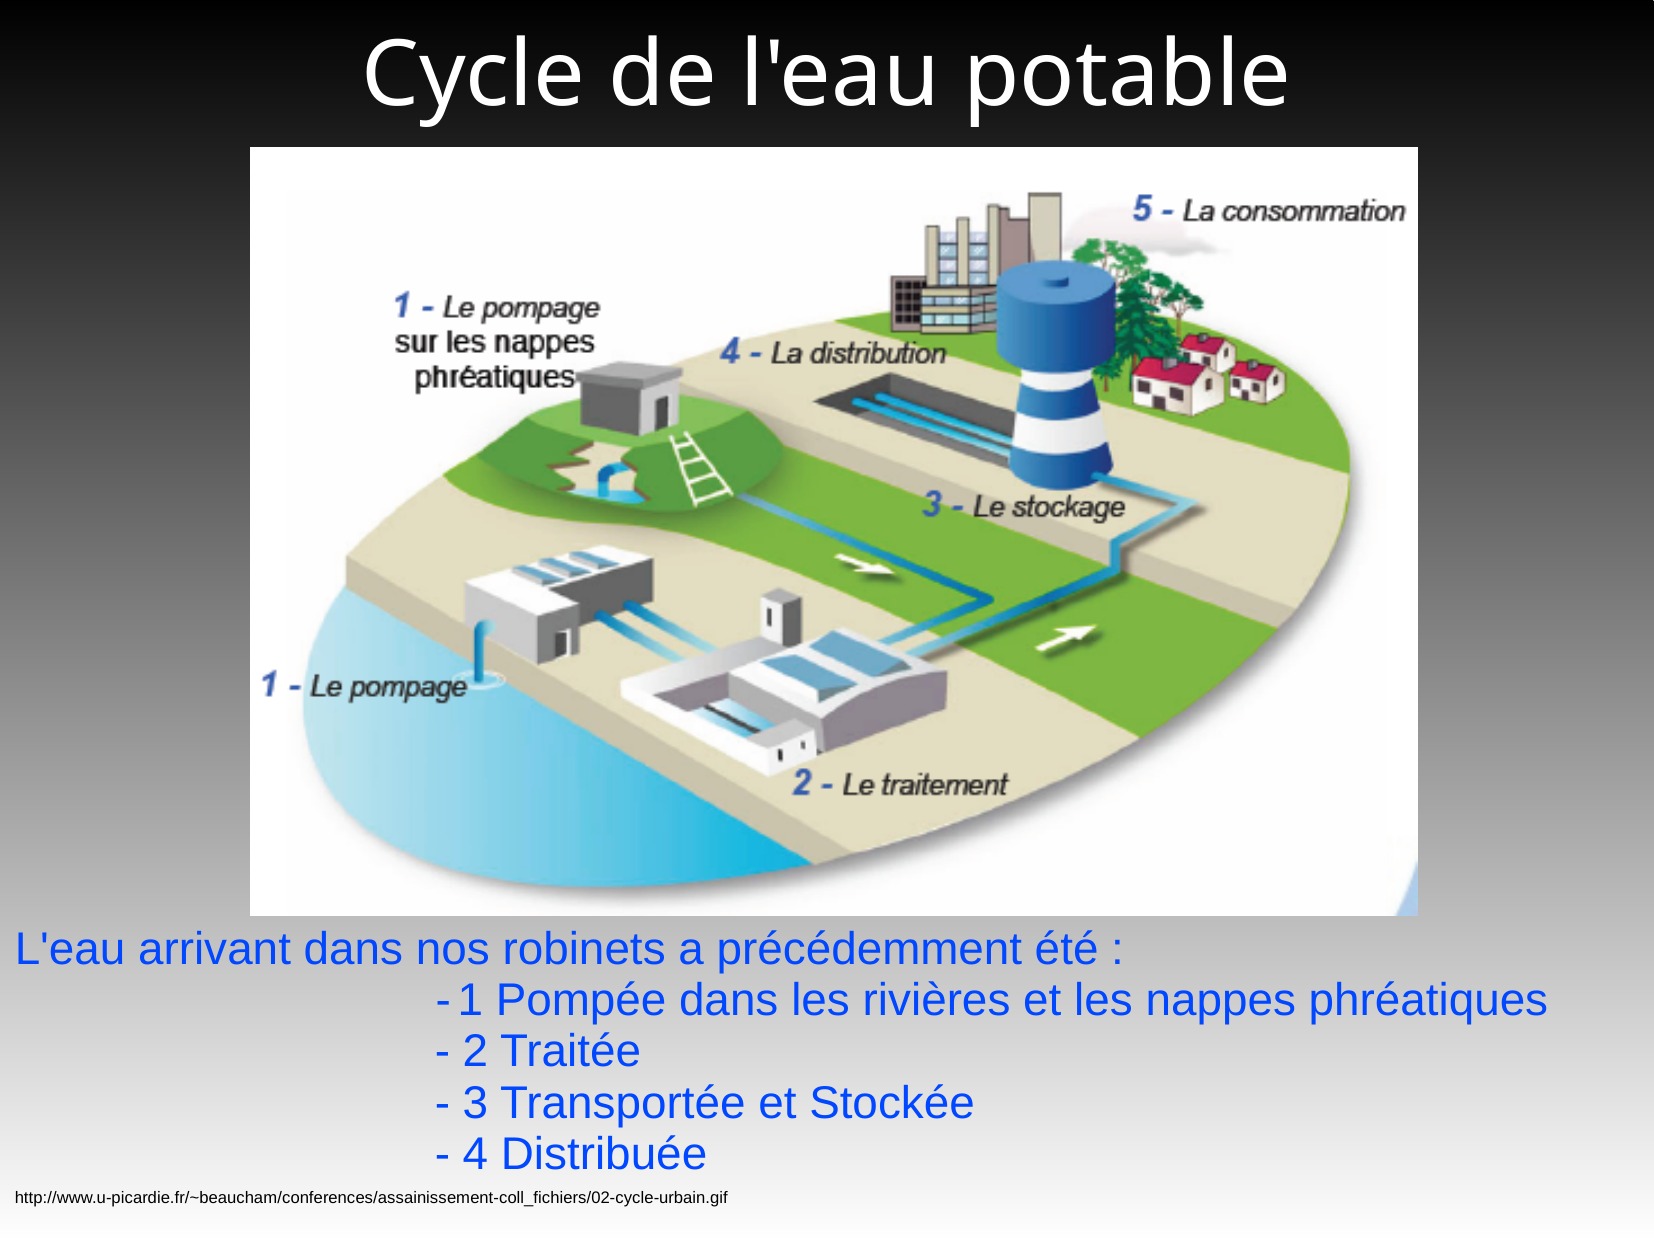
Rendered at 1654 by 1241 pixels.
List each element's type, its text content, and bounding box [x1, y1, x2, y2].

text_box L'eau arrivant dans nos robinets a précédemment été : - 1 Pompée dans les rivières et les nappes phréatiques - 2 Traitée - 3 Transportée et Stockée - 4 Distribuée [0, 915, 1654, 1241]
text_box Cycle de l'eau potable [0, 0, 1654, 143]
picture [250, 147, 1418, 916]
